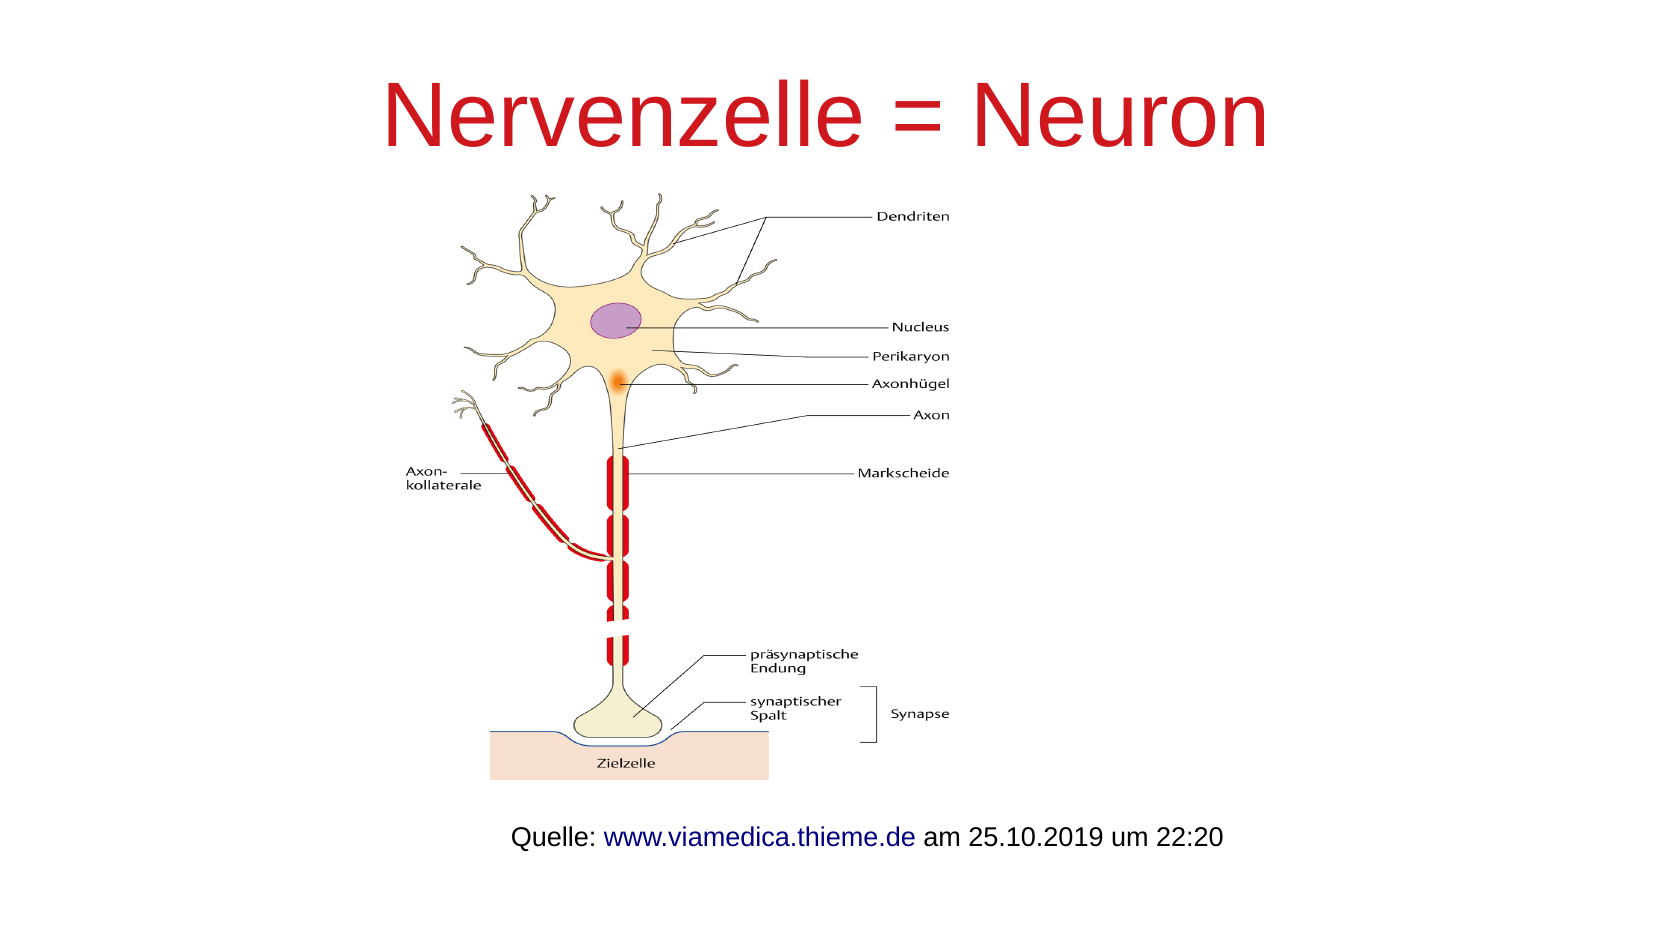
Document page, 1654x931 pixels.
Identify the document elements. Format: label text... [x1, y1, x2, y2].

title Nervenzelle = Neuron [82, 37, 1571, 193]
text_box Quelle: www.viamedica.thieme.de am 25.10.2019 um 22:20 [496, 814, 1239, 861]
picture [401, 192, 949, 780]
